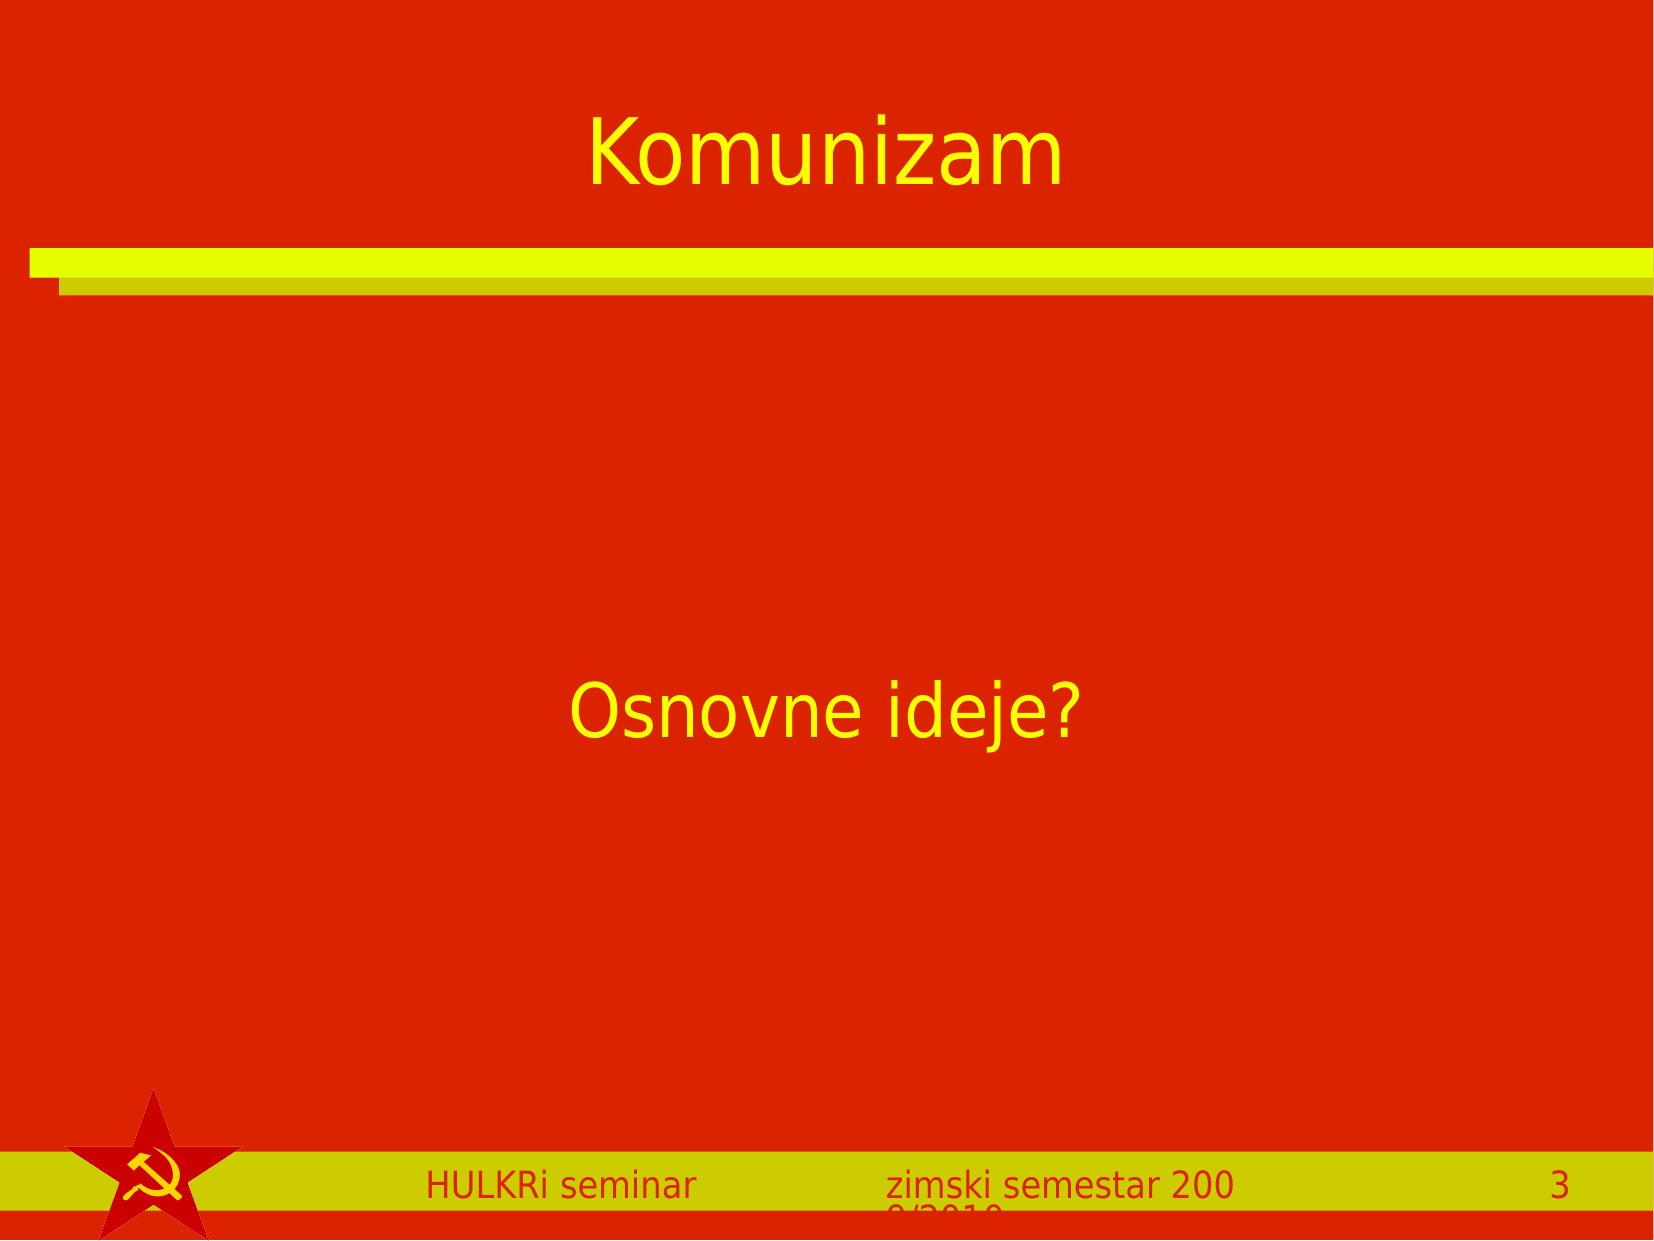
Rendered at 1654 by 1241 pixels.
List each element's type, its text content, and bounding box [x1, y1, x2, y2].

picture [64, 1088, 243, 1241]
subtitle Osnovne ideje? [82, 309, 1571, 1114]
title Komunizam [82, 56, 1571, 250]
